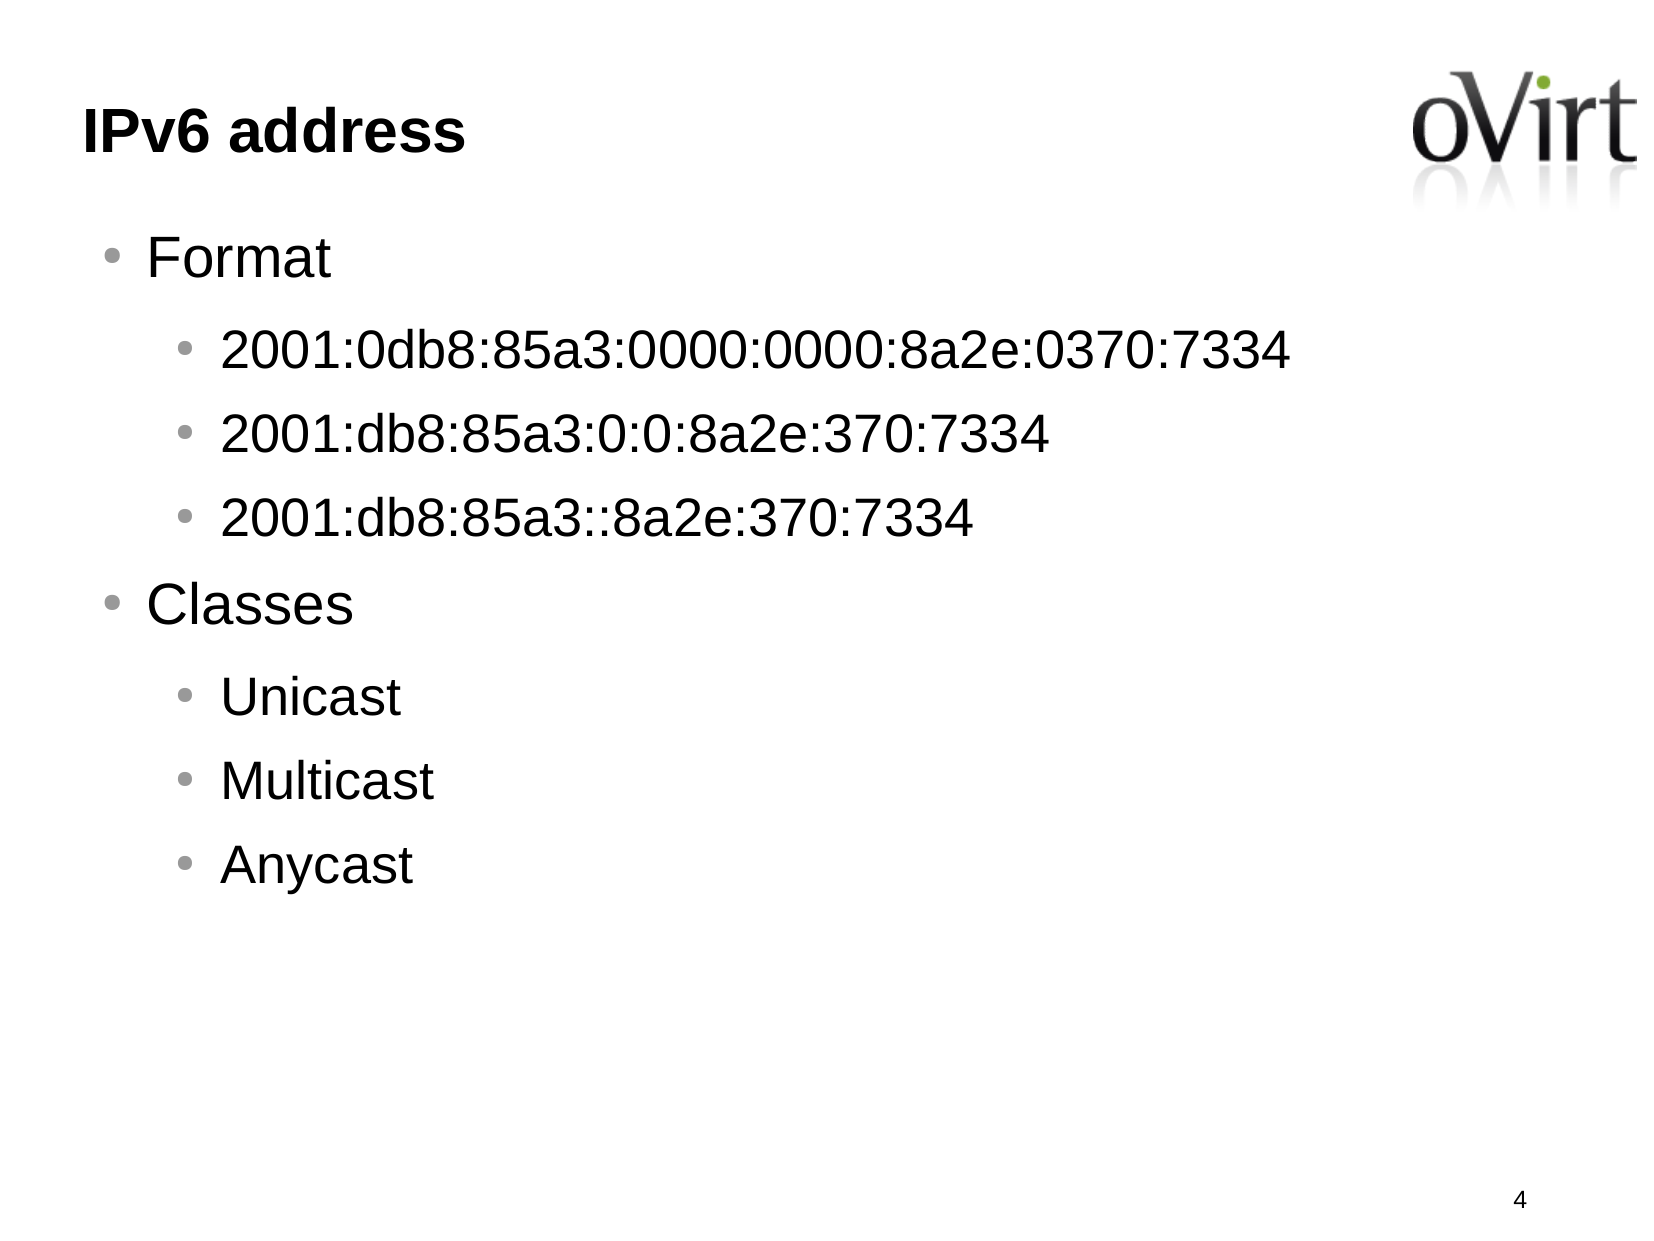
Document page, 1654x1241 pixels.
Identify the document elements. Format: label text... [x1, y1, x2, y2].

title IPv6 address [82, 37, 1303, 226]
picture [1413, 63, 1637, 212]
list Format 2001:0db8:85a3:0000:0000:8a2e:0370:7334 2001:db8:85a3:0:0:8a2e:370:7334 2001:db8:85a3::8a2e:370:7334 Classes Unicast Multicast Anycast [86, 225, 1576, 1019]
